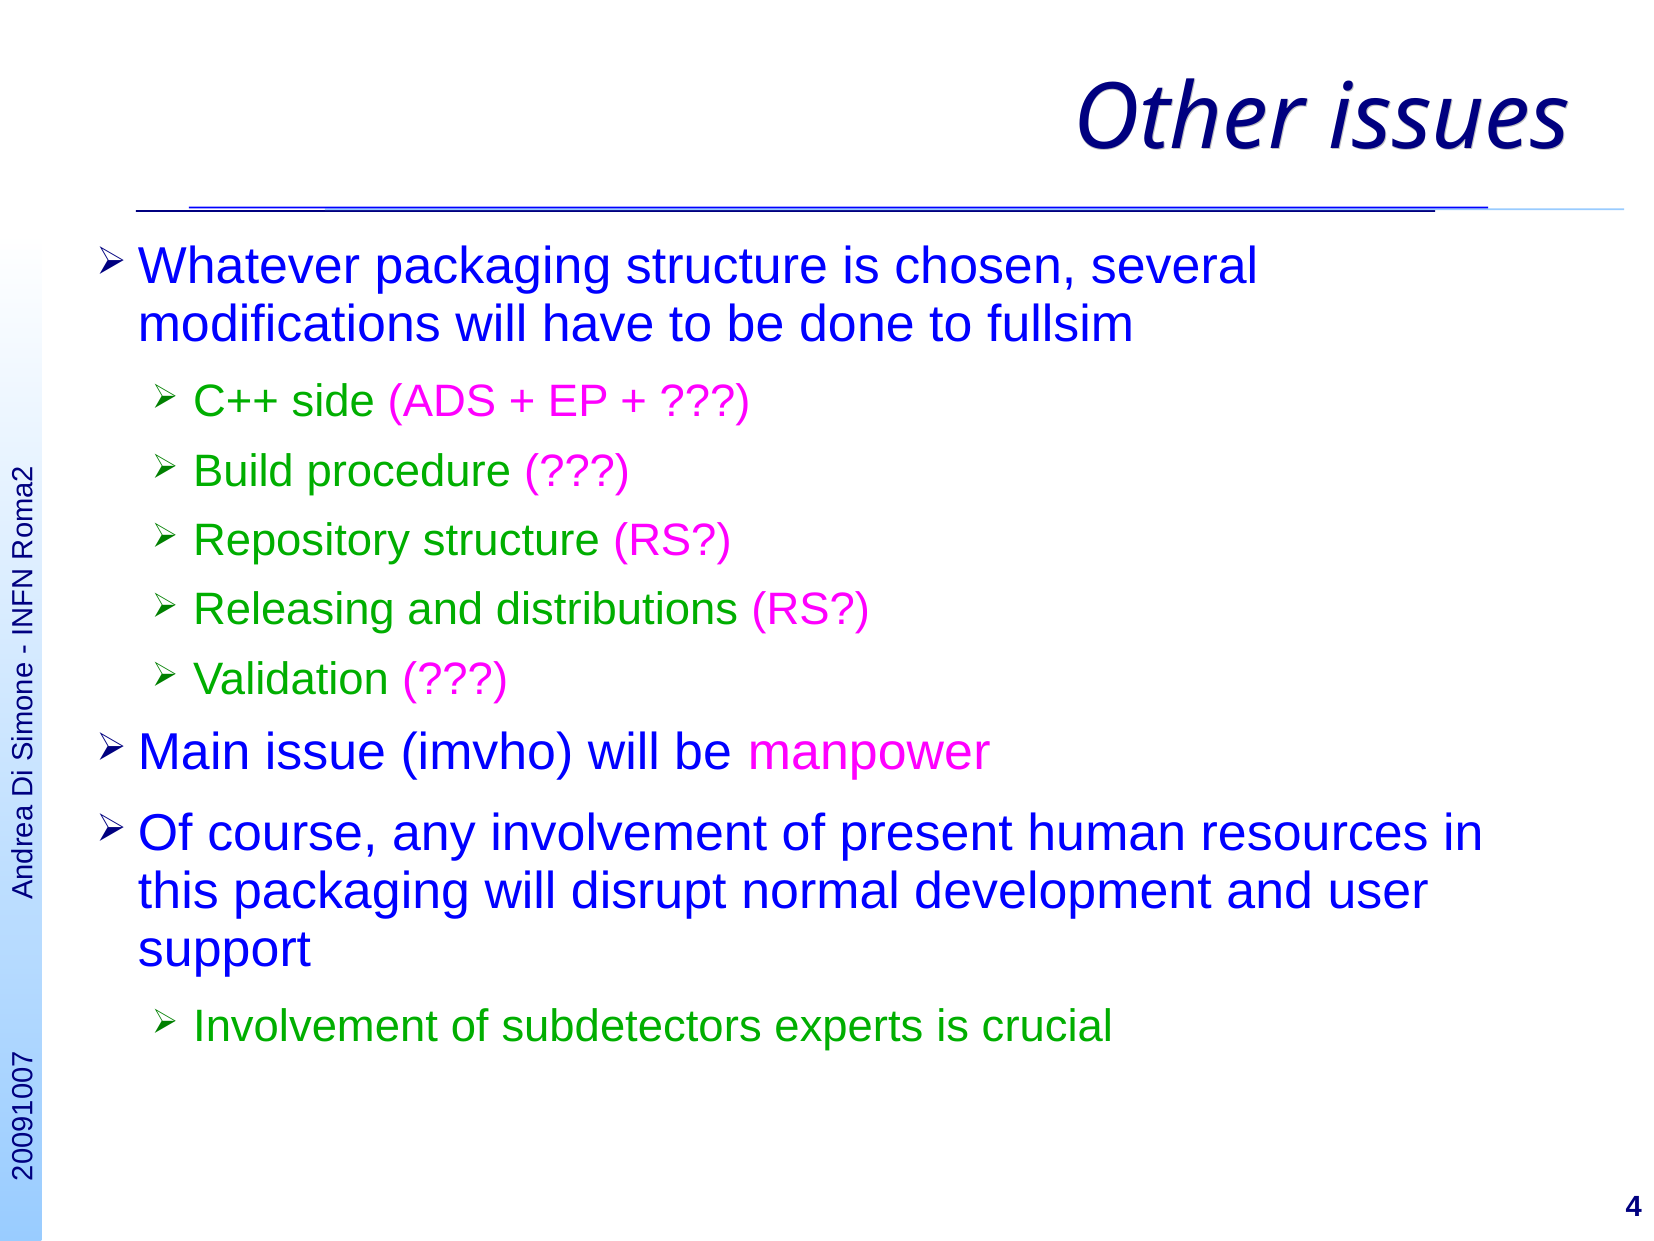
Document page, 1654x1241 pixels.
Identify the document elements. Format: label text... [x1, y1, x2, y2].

title Other issues [82, 56, 1571, 170]
list Whatever packaging structure is chosen, several modifications will have to be done to fullsim C++ side (ADS + EP + ???) Build procedure (???) Repository structure (RS?) Releasing and distributions (RS?) Validation (???) Main issue (imvho) will be manpower Of course, any involvement of present human resources in this packaging will disrupt normal development and user support Involvement of subdetectors experts is crucial [82, 236, 1571, 1055]
